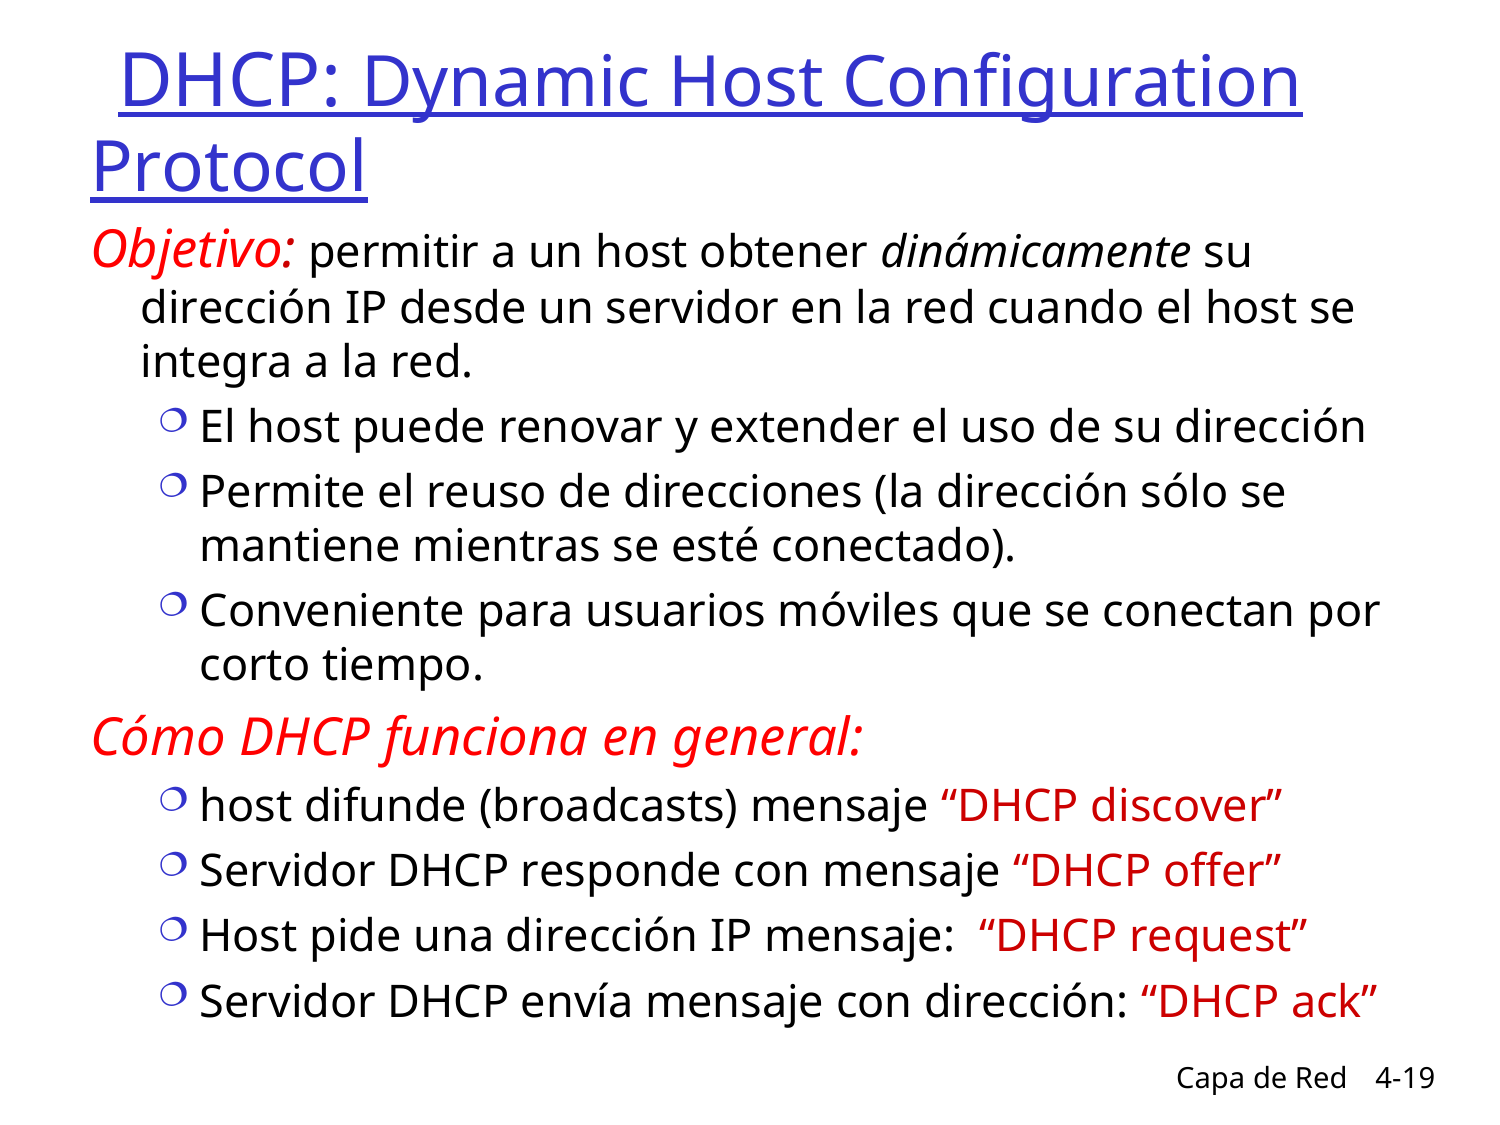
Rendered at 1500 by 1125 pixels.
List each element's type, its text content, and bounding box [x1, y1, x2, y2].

list Objetivo: permitir a un host obtener dinámicamente su dirección IP desde un servidor en la red cuando el host se integra a la red. El host puede renovar y extender el uso de su dirección Permite el reuso de direcciones (la dirección sólo se mantiene mientras se esté conectado). Conveniente para usuarios móviles que se conectan por corto tiempo. Cómo DHCP funciona en general: host difunde (broadcasts) mensaje “DHCP discover” Servidor DHCP responde con mensaje “DHCP offer” Host pide una dirección IP mensaje: “DHCP request” Servidor DHCP envía mensaje con dirección: “DHCP ack” [75, 207, 1463, 1049]
title DHCP: Dynamic Host Configuration Protocol [75, 23, 1463, 188]
